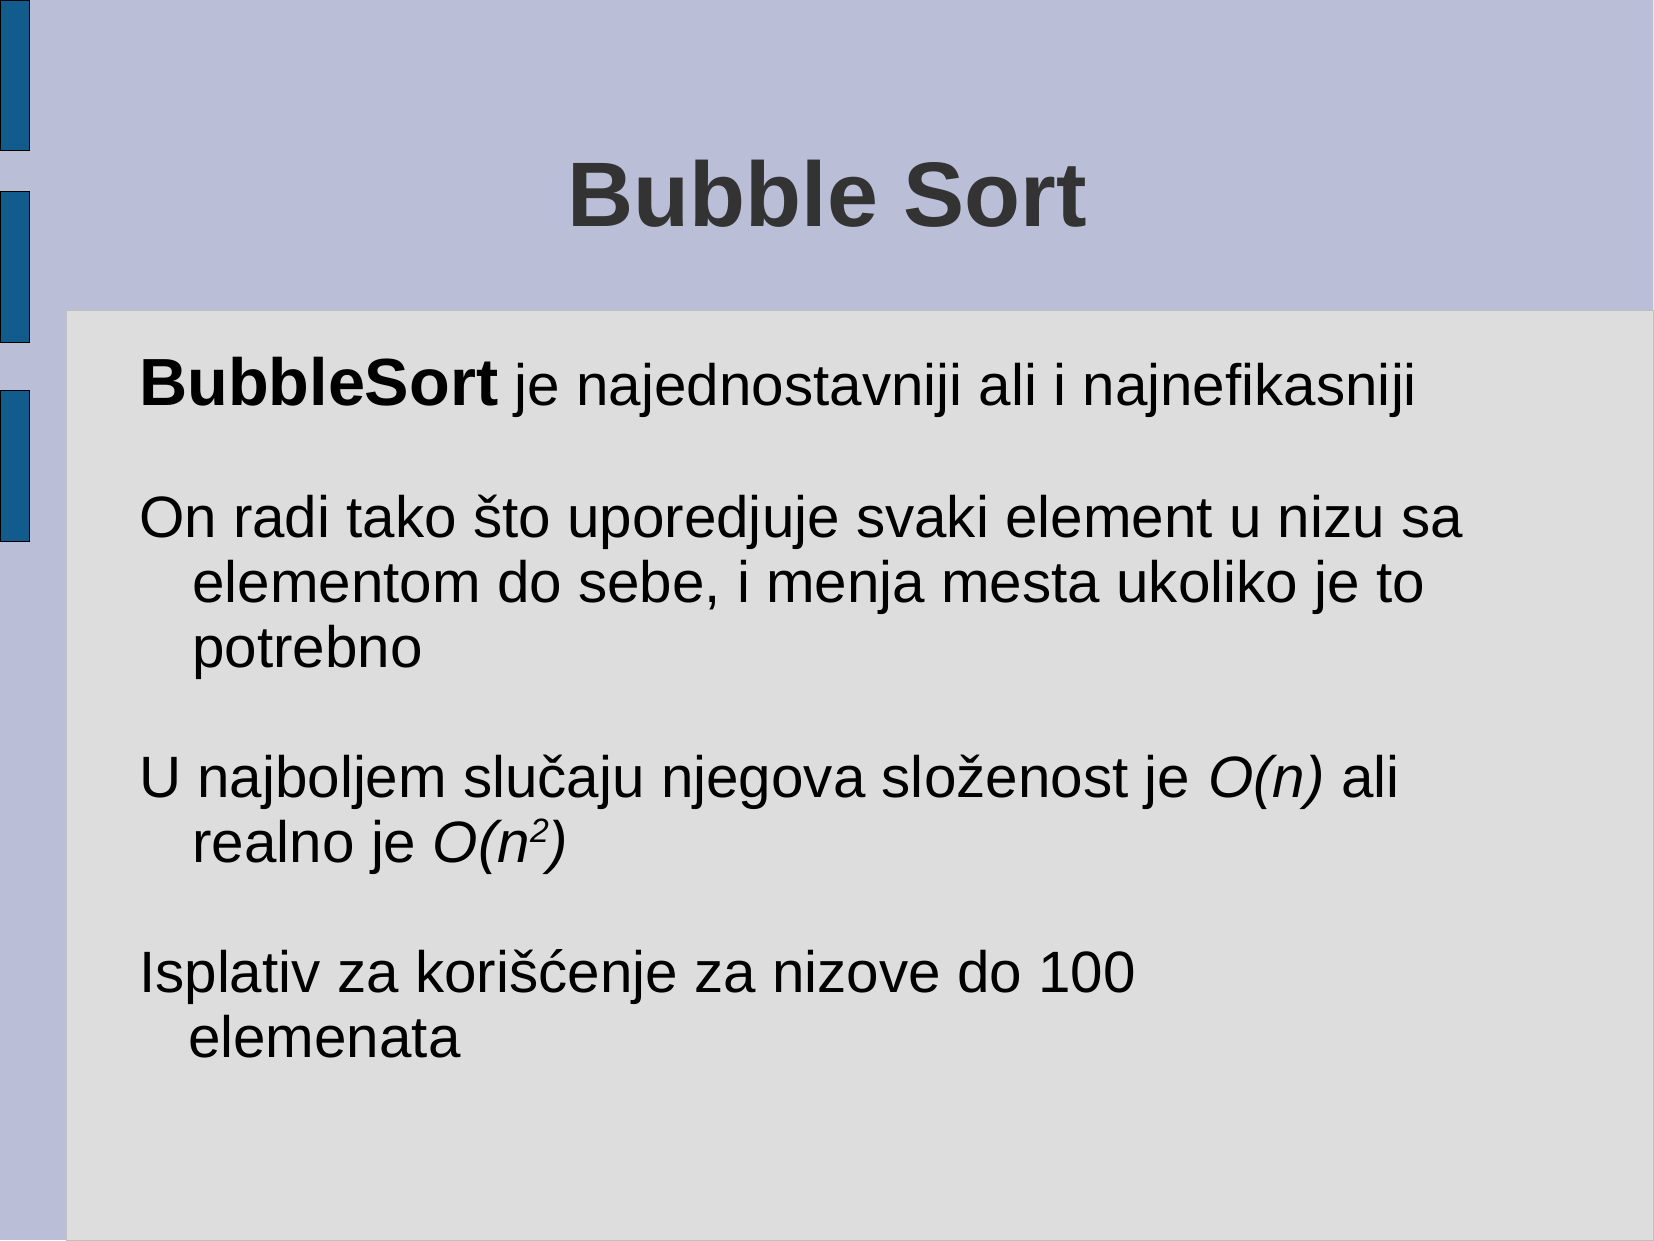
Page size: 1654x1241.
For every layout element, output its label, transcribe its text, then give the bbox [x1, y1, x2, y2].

title Bubble Sort [121, 91, 1534, 299]
list BubbleSort je najednostavniji ali i najnefikasniji On radi tako što uporedjuje svaki element u nizu sa elementom do sebe, i menja mesta ukoliko je to potrebno U najboljem slučaju njegova složenost je O(n) ali realno je O(n2) Isplativ za korišćenje za nizove do 100 elemenata [121, 344, 1534, 1215]
